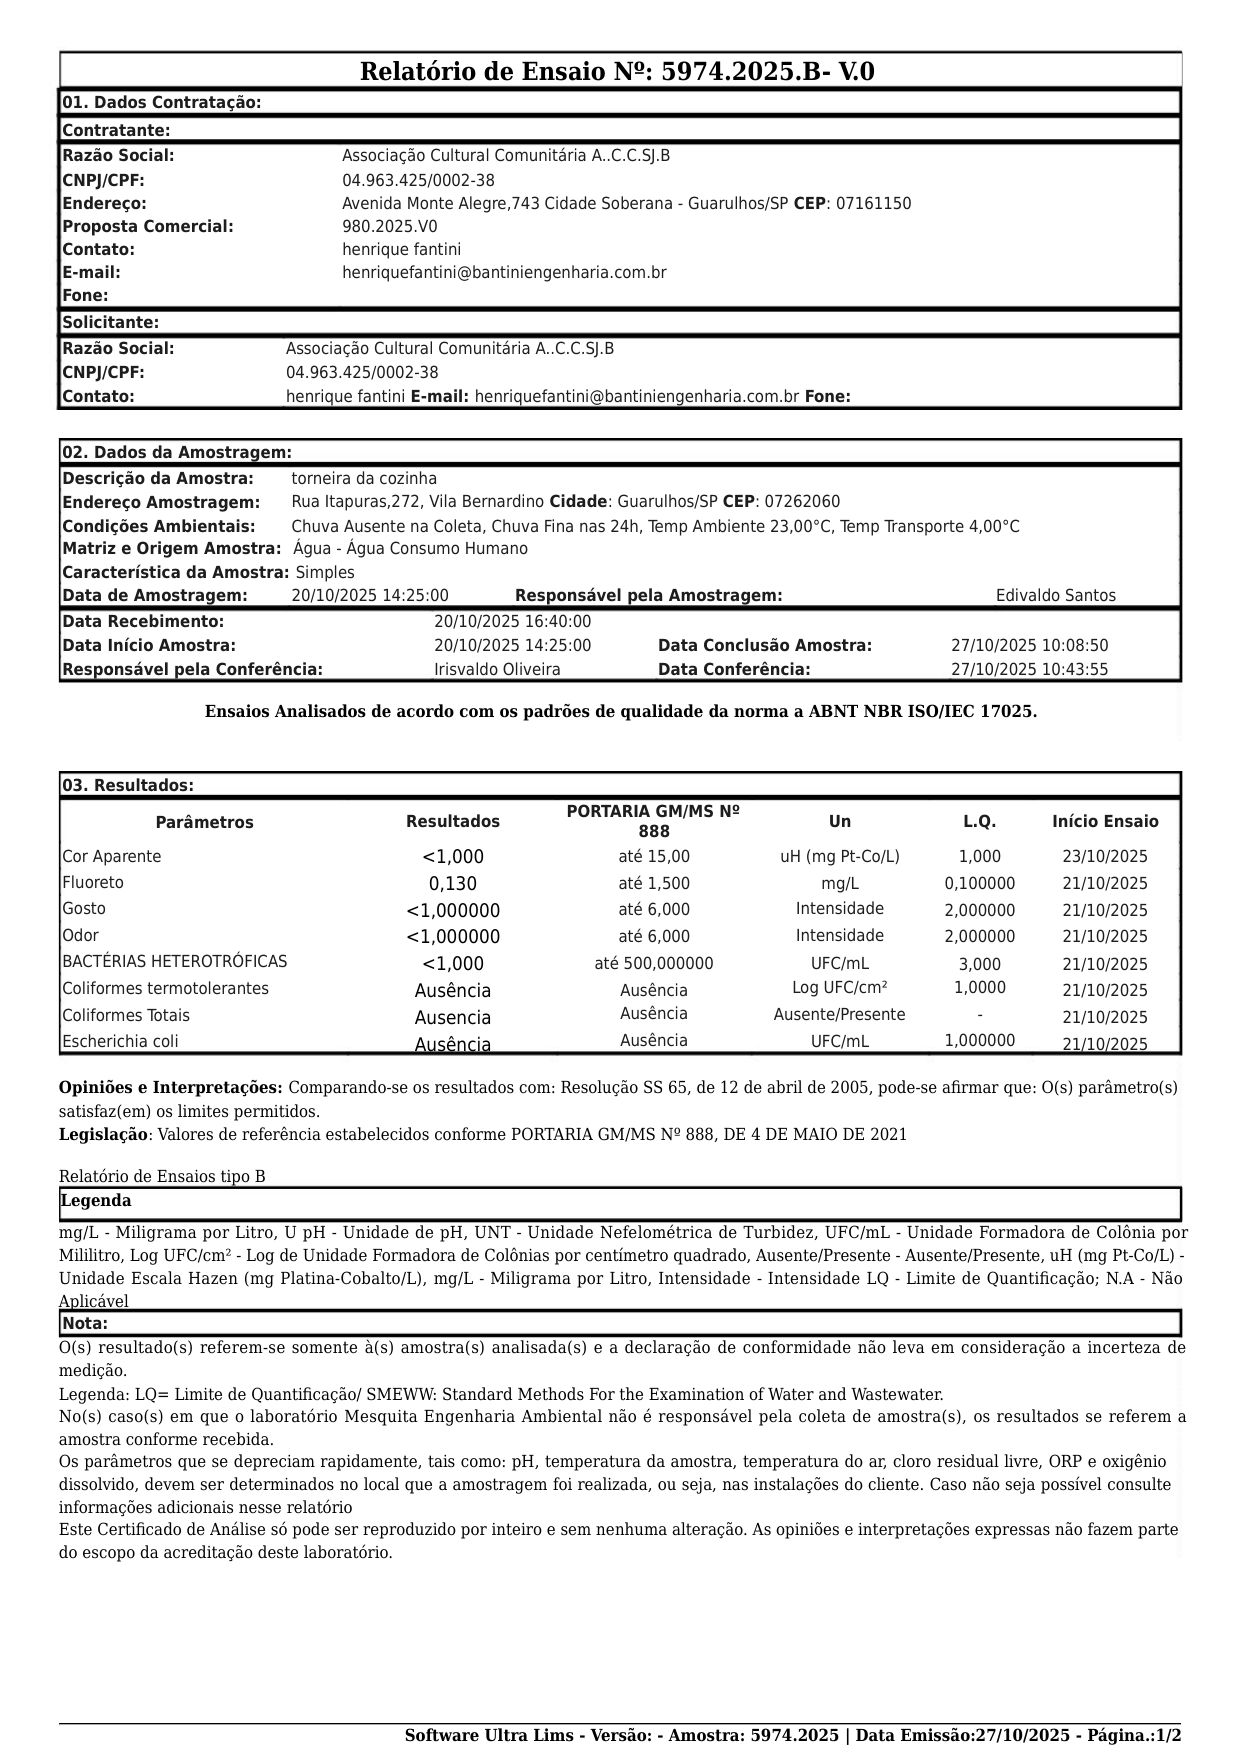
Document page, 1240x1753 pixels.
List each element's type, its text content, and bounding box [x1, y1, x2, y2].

text_box Log UFC/cm² Ausente/Presente UFC/mL [773, 977, 932, 1052]
text_box Un [828, 811, 877, 831]
text_box Nota: [62, 1313, 134, 1333]
text_box Data Início Amostra: Responsável pela Conferência: [62, 635, 348, 679]
text_box PORTARIA GM/MS Nº [566, 801, 768, 821]
text_box 20/10/2025 14:25:00 Irisvaldo Oliveira [434, 635, 618, 679]
text_box O(s) resultado(s) referem-se somente à(s) amostra(s) analisada(s) e a declaração de conformidade não leva em consideração a incerteza de medição. Legenda: LQ= Limite de Quantificação/ SMEWW: Standard Methods For the Examination of Water and Wastewater. No(s) caso(s) em que o laboratório Mesquita Engenharia Ambiental não é responsável pela coleta de amostra(s), os resultados se referem a amostra conforme recebida. Os parâmetros que se depreciam rapidamente, tais como: pH, temperatura da amostra, temperatura do ar, cloro residual livre, ORP e oxigênio dissolvido, devem ser determinados no local que a amostragem foi realizada, ou seja, nas instalações do cliente. Caso não seja possível consulte informações adicionais nesse relatório Este Certificado de Análise só pode ser reproduzido por inteiro e sem nenhuma alteração. As opiniões e interpretações expressas não fazem parte do escopo da acreditação deste laboratório. [58, 1337, 1206, 1563]
text_box Ausência [620, 1029, 714, 1050]
text_box henriquefantini@bantiniengenharia.com.br [342, 262, 692, 282]
text_box BACTÉRIAS HETEROTRÓFICAS Coliformes termotolerantes Coliformes Totais Escherichia coli [62, 951, 313, 1052]
text_box Gosto [62, 898, 131, 919]
text_box [49, 21, 1183, 410]
text_box E-mail: [62, 262, 146, 282]
text_box [58, 1311, 1183, 1337]
text_box Odor [62, 924, 124, 945]
text_box Fone: [62, 285, 135, 306]
text_box Data de Amostragem: [62, 585, 273, 605]
text_box 1,000 0,100000 2,000000 2,000000 3,000 [944, 846, 1041, 974]
text_box Software Ultra Lims - Versão: - Amostra: 5974.2025 | Data Emissão:27/10/2025 - Página.:1/2 [404, 1725, 1206, 1745]
text_box Relatório de Ensaios tipo B [59, 1166, 291, 1187]
text_box Matriz e Origem Amostra: Água - Água Consumo Humano Característica da Amostra: Simples [62, 538, 552, 583]
text_box Associação Cultural Comunitária A..C.C.SJ.B 04.963.425/0002-38 henrique fantini E-mail: henriquefantini@bantiniengenharia.com.br Fone: [286, 338, 875, 406]
text_box Intensidade Intensidade UFC/mL [796, 898, 910, 973]
text_box Razão Social: CNPJ/CPF: Contato: [62, 338, 200, 406]
text_box mg/L - Miligrama por Litro, U pH - Unidade de pH, UNT - Unidade Nefelométrica de Turbidez, UFC/mL - Unidade Formadora de Colônia por Mililitro, Log UFC/cm² - Log de Unidade Formadora de Colônias por centímetro quadrado, Ausente/Presente - Ausente/Presente, uH (mg Pt-Co/L) - Unidade Escala Hazen (mg Platina-Cobalto/L), mg/L - Miligrama por Litro, Intensidade - Intensidade LQ - Limite de Quantificação; N.A - Não Aplicável [58, 1222, 1207, 1311]
text_box Data Recebimento: [62, 611, 249, 632]
text_box 1,0000 - [954, 977, 1032, 1025]
text_box Fluoreto [62, 872, 150, 892]
text_box Data Conclusão Amostra: Data Conferência: [658, 635, 897, 679]
text_box Ausência [620, 1003, 714, 1024]
text_box Edivaldo Santos [996, 585, 1141, 605]
text_box 20/10/2025 14:25:00 [291, 585, 475, 605]
text_box 20/10/2025 16:40:00 [434, 611, 618, 632]
text_box Início Ensaio [1052, 811, 1184, 831]
text_box 27/10/2025 10:08:50 27/10/2025 10:43:55 [951, 635, 1135, 679]
text_box 03. Resultados: Parâmetros [62, 774, 279, 832]
text_box Solicitante: [62, 312, 184, 332]
text_box <1,000 0,130 <1,000000 <1,000000 <1,000 Ausência Ausencia Ausência [405, 844, 526, 1056]
text_box L.Q. [963, 811, 1023, 831]
text_box Razão Social: CNPJ/CPF: Endereço: Proposta Comercial: Contato: [62, 145, 259, 260]
text_box torneira da cozinha [291, 468, 462, 489]
text_box 1,000000 [944, 1029, 1041, 1050]
text_box Opiniões e Interpretações: Comparando-se os resultados com: Resolução SS 65, de 12 de abril de 2005, pode-se afirmar que: O(s) parâmetro(s) satisfaz(em) os limites permitidos. Legislação: Valores de referência estabelecidos conforme PORTARIA GM/MS Nº 888, DE 4 DE MAIO DE 2021 [59, 1077, 1207, 1144]
text_box Legenda [60, 1190, 157, 1210]
text_box Rua Itapuras,272, Vila Bernardino Cidade: Guarulhos/SP CEP: 07262060 Chuva Ausente na Coleta, Chuva Fina nas 24h, Temp Ambiente 23,00°C, Temp Transporte 4,00°C [291, 491, 1054, 536]
text_box 888 até 15,00 até 1,500 até 6,000 até 6,000 até 500,000000 Ausência [594, 821, 740, 1000]
text_box Cor Aparente [62, 846, 187, 866]
text_box Relatório de Ensaio Nº: 5974.2025.B- V.0 [359, 56, 906, 86]
text_box [58, 438, 1183, 741]
text_box 01. Dados Contratação: Contratante: [62, 92, 287, 140]
text_box 23/10/2025 21/10/2025 21/10/2025 21/10/2025 21/10/2025 21/10/2025 21/10/2025 21/10/2025 [1062, 846, 1174, 1055]
text_box Ensaios Analisados de acordo com os padrões de qualidade da norma a ABNT NBR ISO/IEC 17025. [205, 701, 1060, 722]
text_box Associação Cultural Comunitária A..C.C.SJ.B 04.963.425/0002-38 Avenida Monte Alegre,743 Cidade Soberana - Guarulhos/SP CEP: 07161150 980.2025.V0 [342, 145, 938, 236]
text_box henrique fantini [342, 238, 487, 259]
text_box uH (mg Pt-Co/L) mg/L [780, 846, 925, 893]
text_box Responsável pela Amostragem: [515, 585, 807, 605]
text_box Resultados [406, 811, 525, 831]
text_box Descrição da Amostra: Endereço Amostragem: Condições Ambientais: [62, 468, 285, 536]
text_box 02. Dados da Amostragem: [62, 442, 317, 462]
text_box [58, 771, 1183, 1222]
